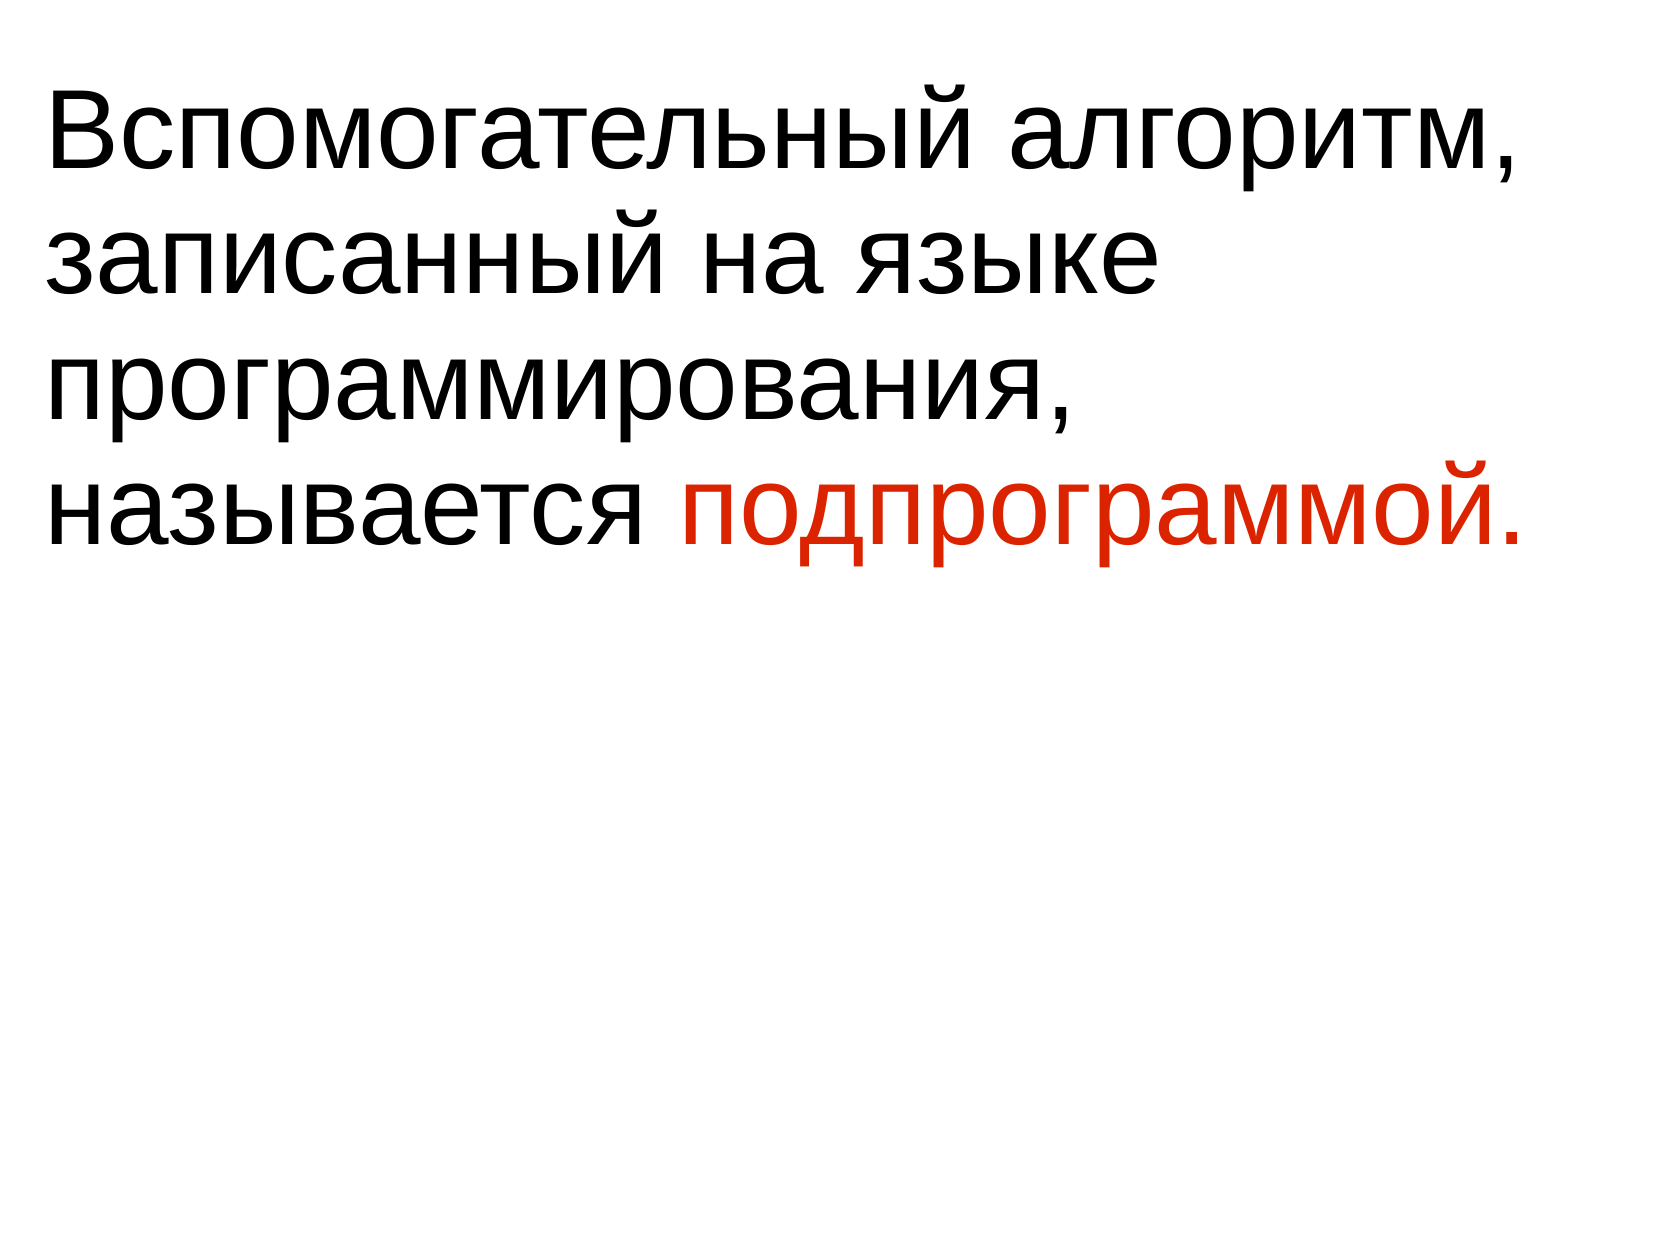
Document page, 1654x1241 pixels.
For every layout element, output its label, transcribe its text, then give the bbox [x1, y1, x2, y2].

text_box Вспомогательный алгоритм, записанный на языке программирования, называется подпрограммой. [29, 59, 1625, 702]
